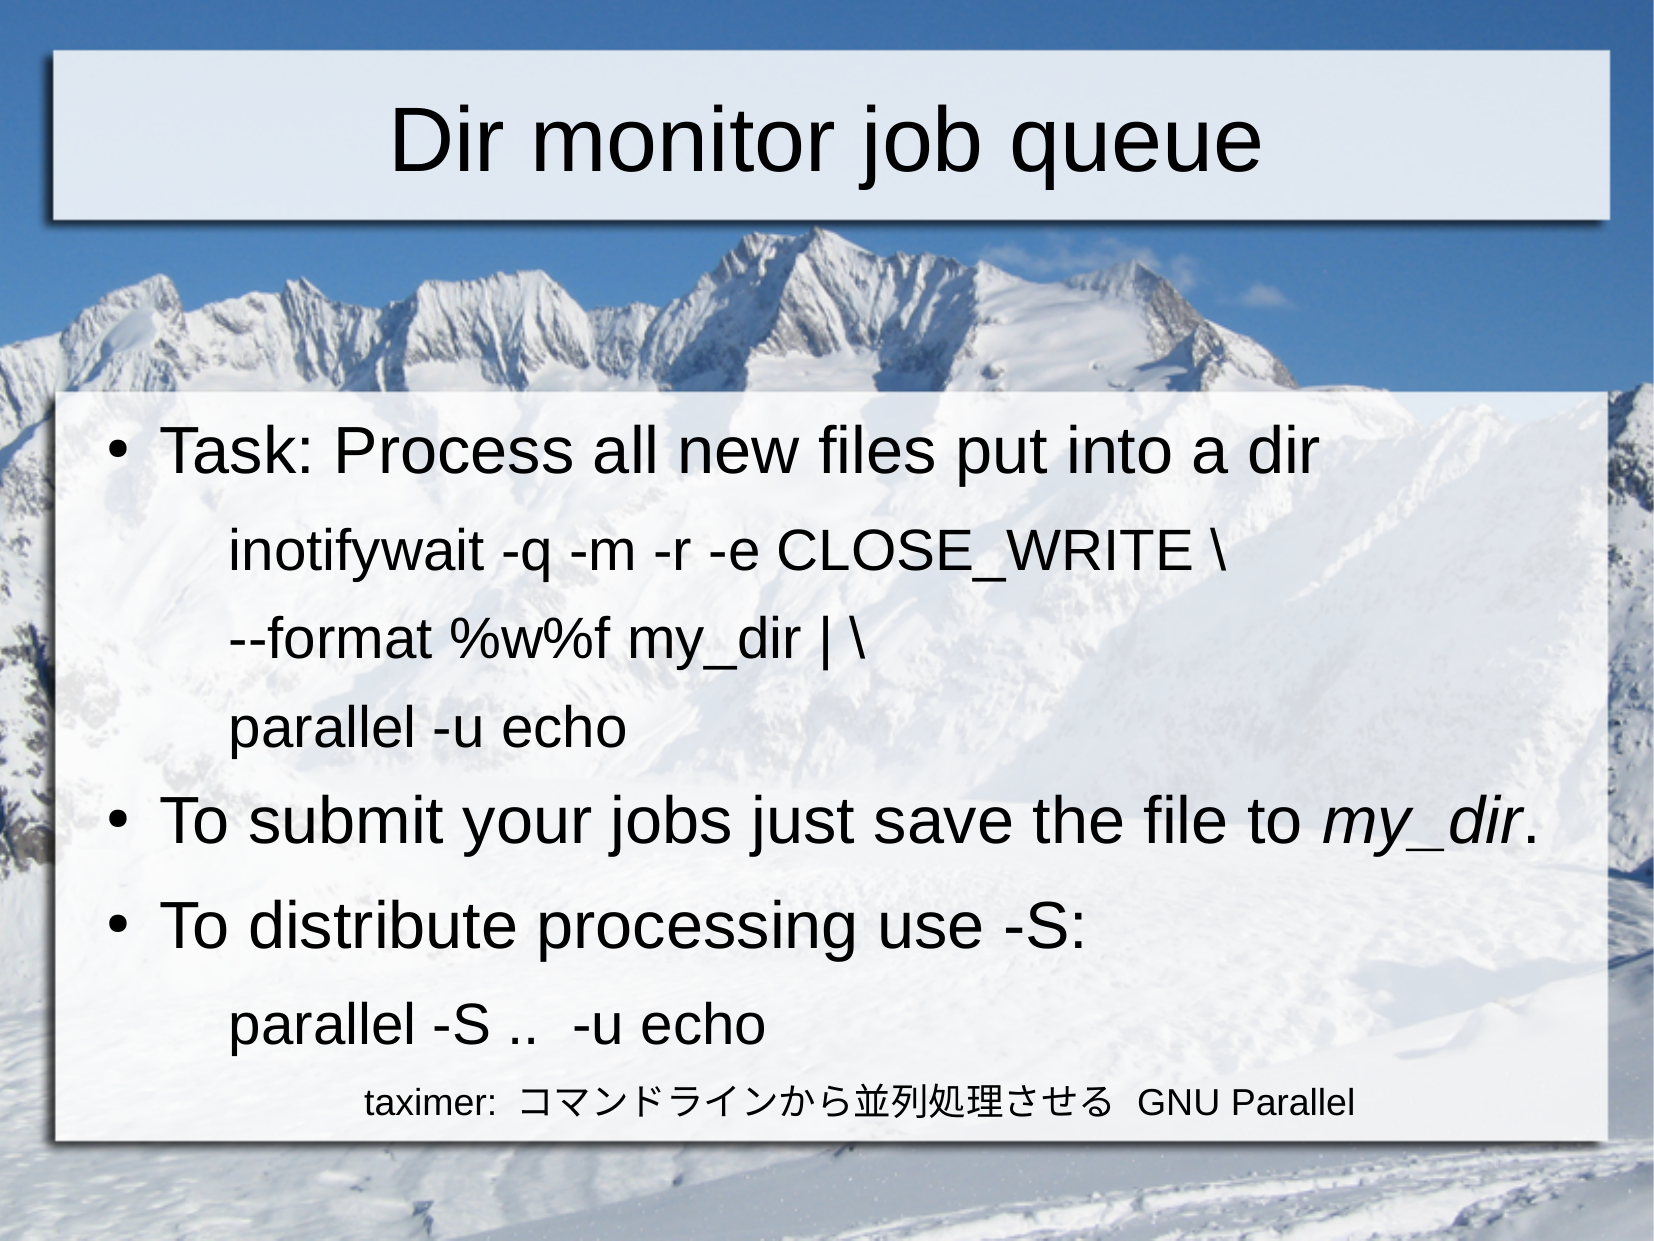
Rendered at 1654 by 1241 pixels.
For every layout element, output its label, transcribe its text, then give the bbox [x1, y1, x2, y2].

picture [0, 0, 1654, 1241]
text_box taximer: コマンドラインから並列処理させる GNU Parallel [349, 1073, 1304, 1165]
title Dir monitor job queue [59, 68, 1595, 212]
list Task: Process all new files put into a dir inotifywait -q -m -r -e CLOSE_WRITE \ --format %w%f my_dir | \ parallel -u echo To submit your jobs just save the file to my_dir. To distribute processing use -S: parallel -S .. -u echo [88, 413, 1571, 1218]
